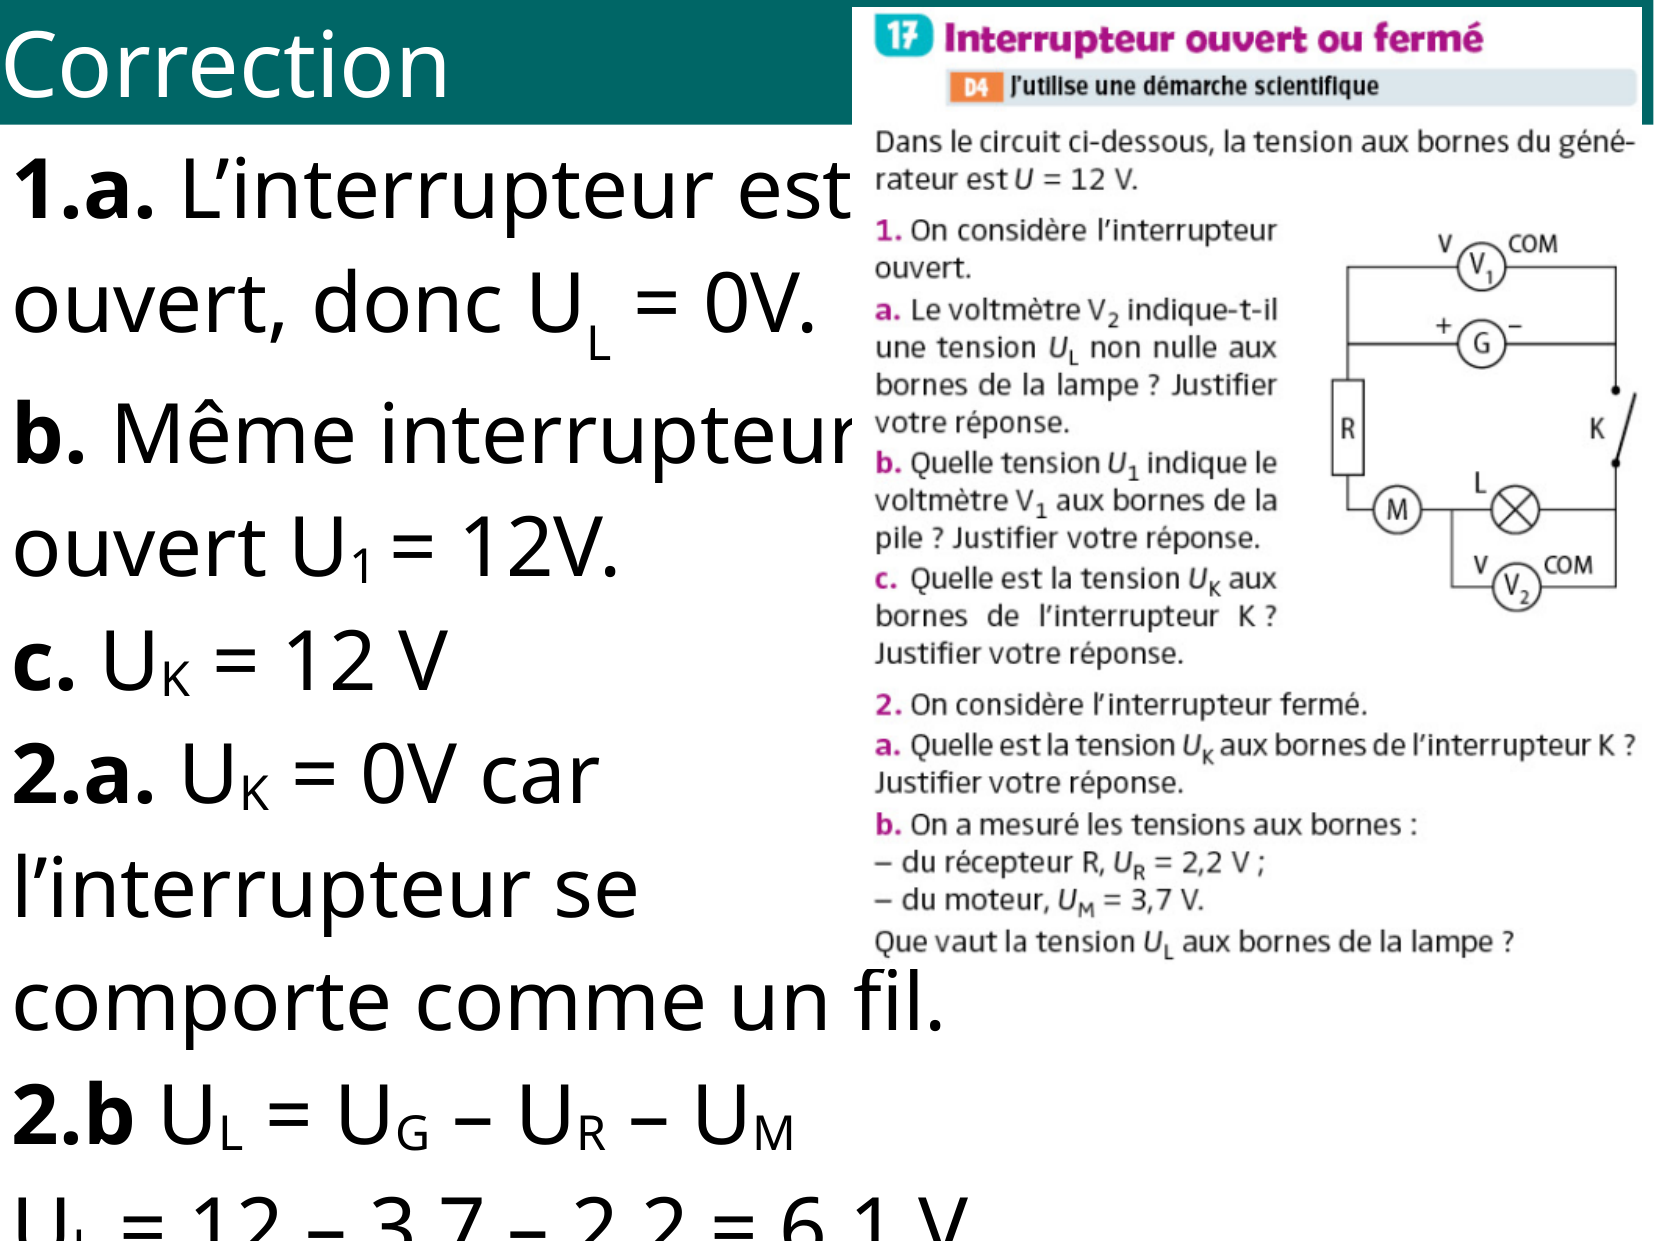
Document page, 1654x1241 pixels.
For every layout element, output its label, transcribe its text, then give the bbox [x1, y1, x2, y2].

subtitle 1.a. L’interrupteur est ouvert, donc UL = 0V. b. Même interrupteur ouvert U1 = 12V. c. UK = 12 V 2.a. UK = 0V car l’interrupteur se comporte comme un fil. 2.b UL = UG – UR – UM UL = 12 – 3,7 – 2,2 = 6,1 V [11, 129, 1642, 1241]
picture [852, 7, 1642, 969]
title Correction [0, 4, 1654, 120]
